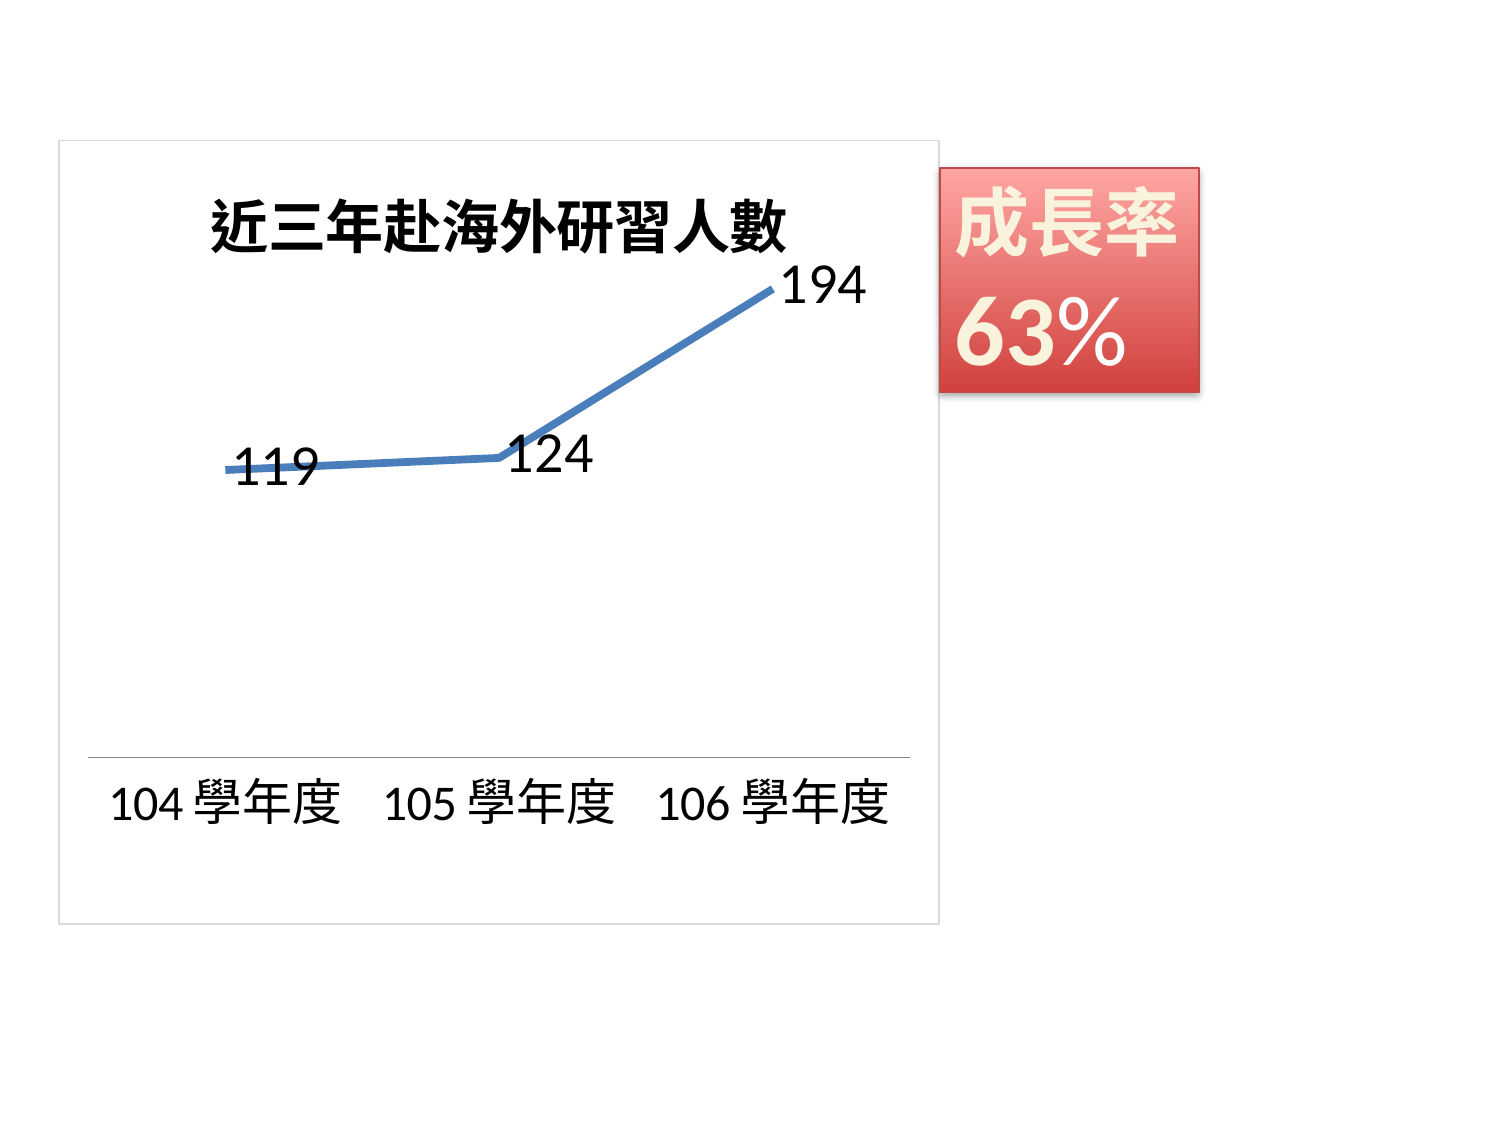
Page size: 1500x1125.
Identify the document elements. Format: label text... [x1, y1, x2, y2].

chart [58, 139, 940, 925]
text_box 成長率63% [939, 167, 1200, 393]
